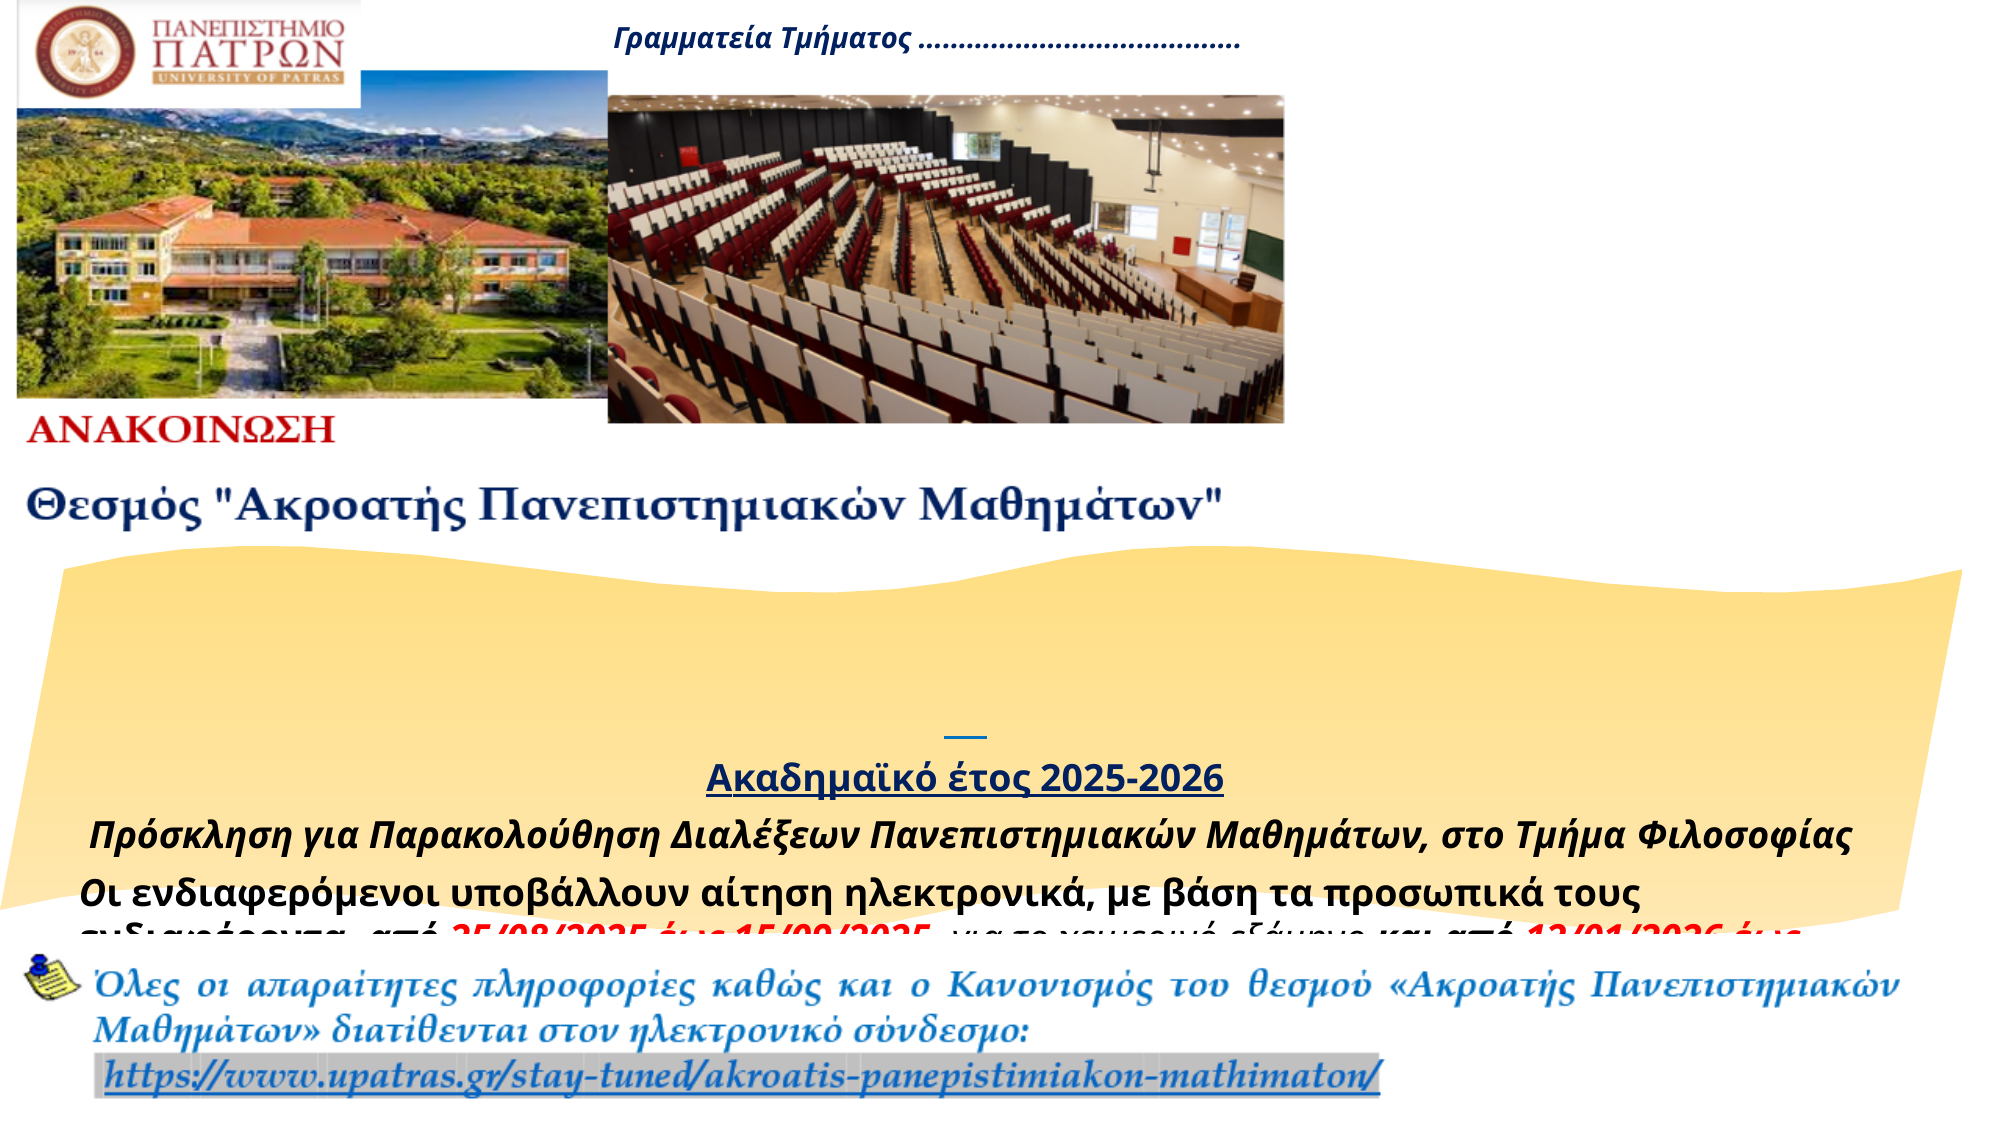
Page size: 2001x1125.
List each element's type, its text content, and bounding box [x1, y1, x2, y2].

text_box Γραμματεία Τμήματος …………………………………. [598, 12, 1976, 63]
text_box Aκαδημαϊκό έτος 2025-2026 Πρόσκληση για Παρακολούθηση Διαλέξεων Πανεπιστημιακών Μαθημάτων, στο Τμήμα Φιλοσοφίας Οι ενδιαφερόμενοι υποβάλλουν αίτηση ηλεκτρονικά, με βάση τα προσωπικά τους ενδιαφέροντα, από 25/08/2025 έως 15/09/2025, για το χειμερινό εξάμηνο και από 12/01/2026 έως 02/02/2026 για το εαρινό εξάμηνο, στο σύνδεσμο: http://auditor.upatras.gr/ ( ο σύνδεσμος θα ενεργοποιηθεί με την έναρξη του χρονικού διαστήματος υποβολής των αιτήσεων) [0, 545, 1963, 934]
picture [3, 934, 1972, 1116]
picture [0, 0, 1976, 533]
